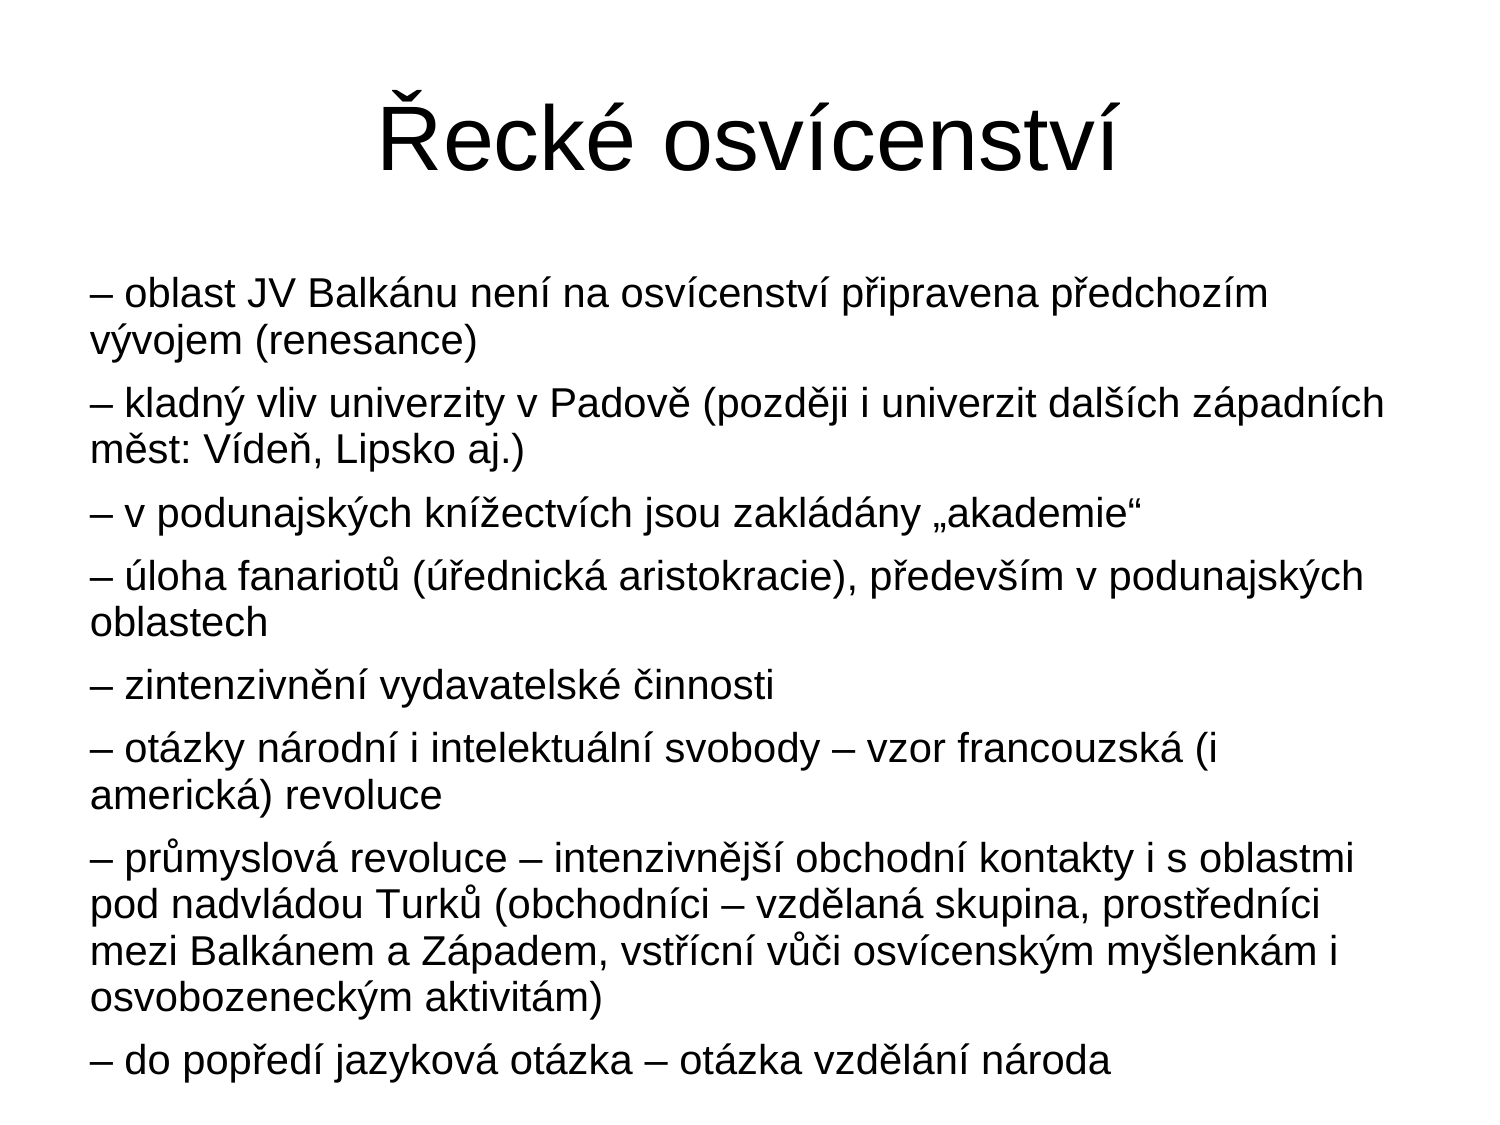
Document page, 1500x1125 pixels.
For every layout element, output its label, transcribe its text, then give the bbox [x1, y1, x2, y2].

title Řecké osvícenství [74, 20, 1425, 257]
list – oblast JV Balkánu není na osvícenství připravena předchozím vývojem (renesance) – kladný vliv univerzity v Padově (později i univerzit dalších západních měst: Vídeň, Lipsko aj.) – v podunajských knížectvích jsou zakládány „akademie“ – úloha fanariotů (úřednická aristokracie), především v podunajských oblastech – zintenzivnění vydavatelské činnosti – otázky národní i intelektuální svobody – vzor francouzská (i americká) revoluce – průmyslová revoluce – intenzivnější obchodní kontakty i s oblastmi pod nadvládou Turků (obchodníci – vzdělaná skupina, prostředníci mezi Balkánem a Západem, vstřícní vůči osvícenským myšlenkám i osvobozeneckým aktivitám) – do popředí jazyková otázka – otázka vzdělání národa [74, 262, 1425, 1097]
